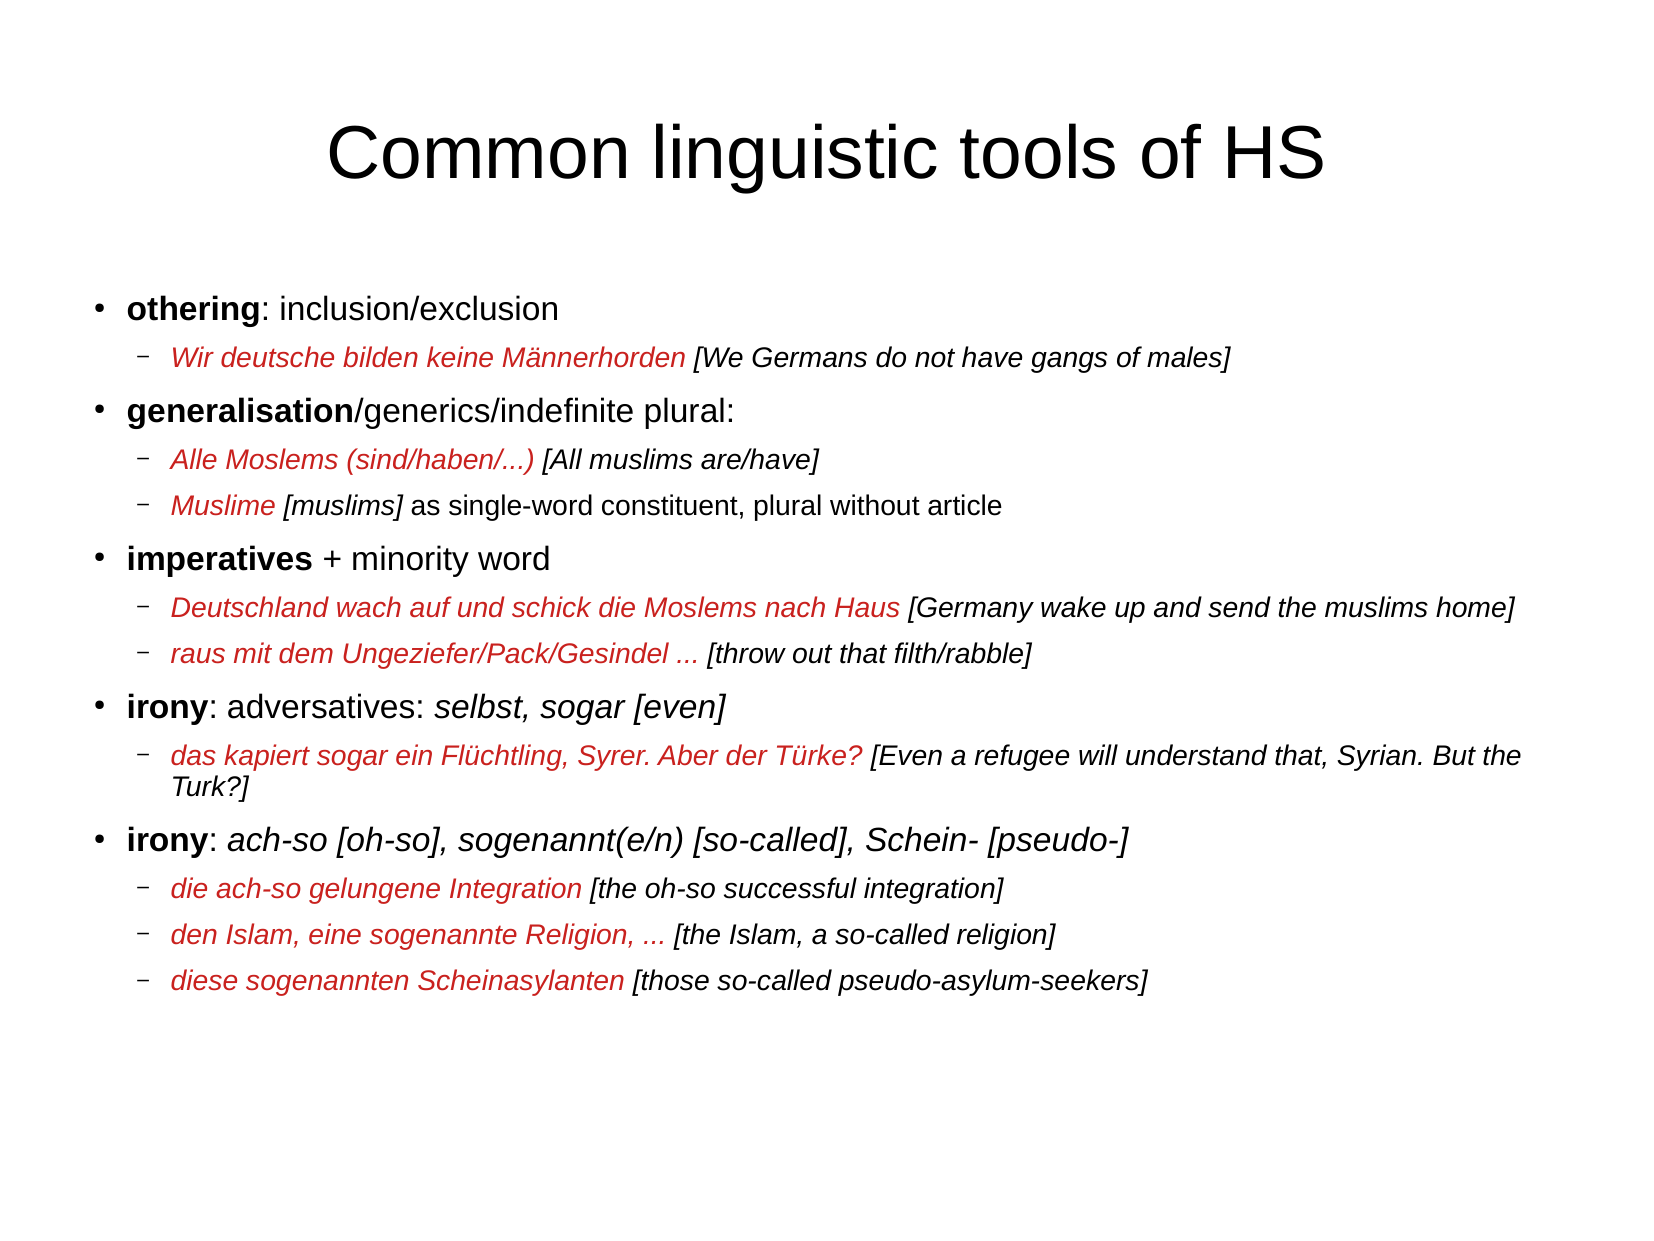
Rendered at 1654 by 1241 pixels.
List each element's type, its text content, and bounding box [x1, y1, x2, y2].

title Common linguistic tools of HS [82, 49, 1571, 257]
list othering: inclusion/exclusion Wir deutsche bilden keine Männerhorden [We Germans do not have gangs of males] generalisation/generics/indefinite plural: Alle Moslems (sind/haben/...) [All muslims are/have] Muslime [muslims] as single-word constituent, plural without article imperatives + minority word Deutschland wach auf und schick die Moslems nach Haus [Germany wake up and send the muslims home] raus mit dem Ungeziefer/Pack/Gesindel ... [throw out that filth/rabble] irony: adversatives: selbst, sogar [even] das kapiert sogar ein Flüchtling, Syrer. Aber der Türke? [Even a refugee will understand that, Syrian. But the Turk?] irony: ach-so [oh-so], sogenannt(e/n) [so-called], Schein- [pseudo-] die ach-so gelungene Integration [the oh-so successful integration] den Islam, eine sogenannte Religion, ... [the Islam, a so-called religion] diese sogenannten Scheinasylanten [those so-called pseudo-asylum-seekers] [82, 290, 1571, 1010]
